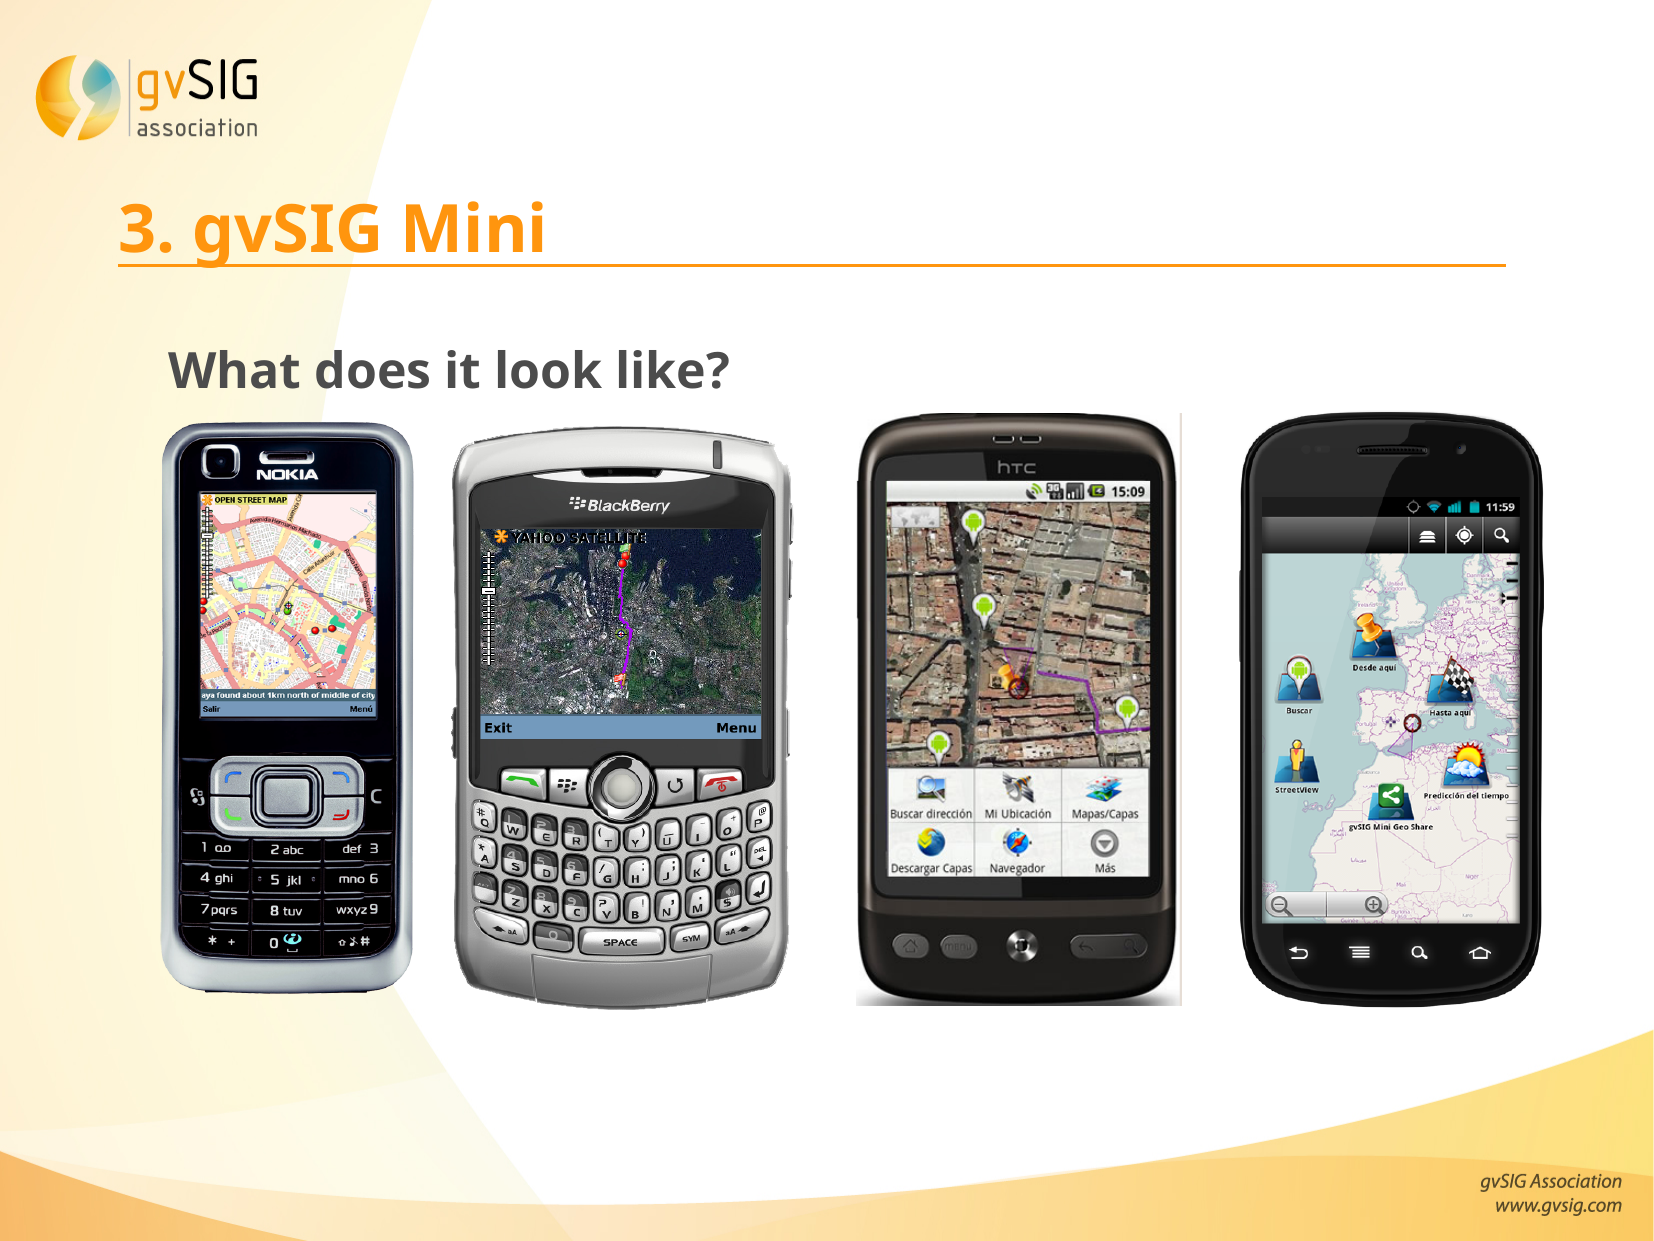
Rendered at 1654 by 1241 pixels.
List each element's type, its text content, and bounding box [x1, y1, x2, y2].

title 3. gvSIG Mini [118, 177, 1607, 276]
text_box What does it look like? [135, 212, 1595, 1117]
picture [0, 0, 1654, 1241]
